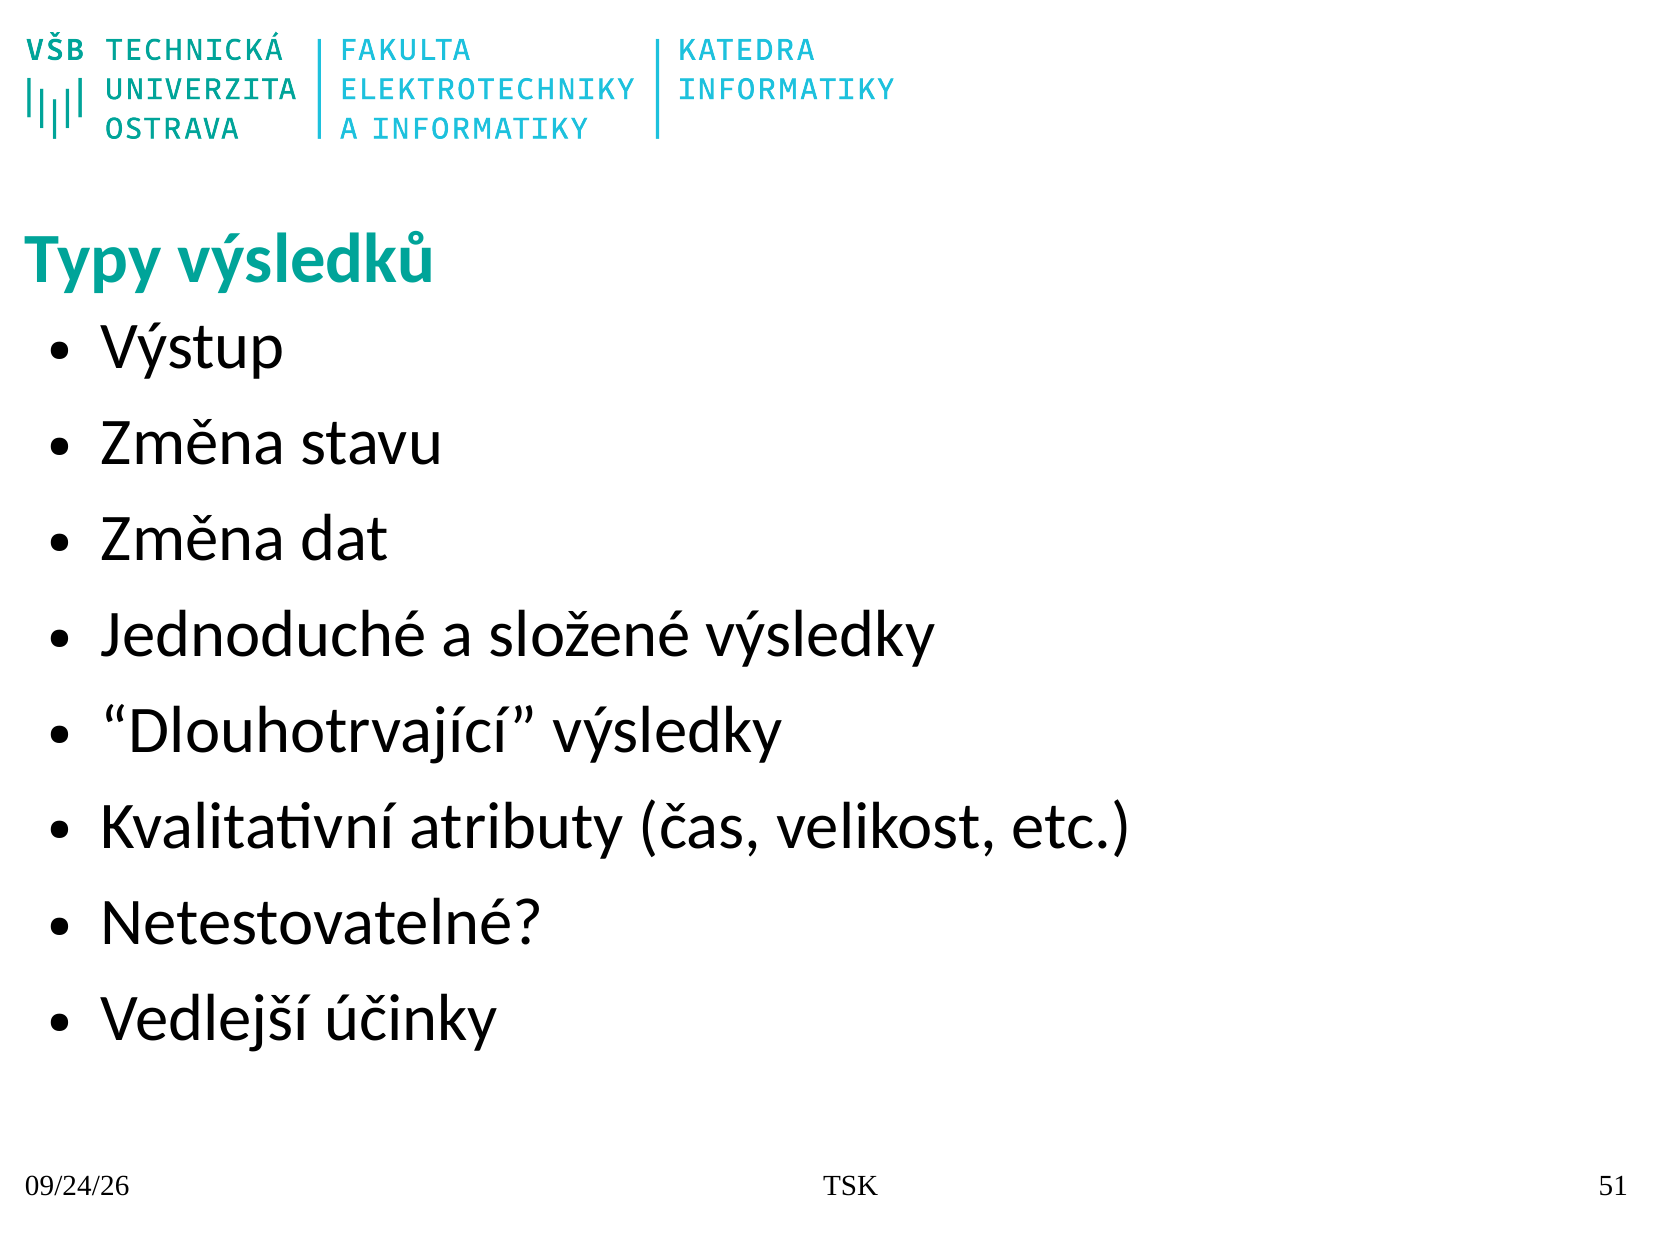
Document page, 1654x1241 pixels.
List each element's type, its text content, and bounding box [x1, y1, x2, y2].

picture [26, 31, 894, 139]
list Výstup Změna stavu Změna dat Jednoduché a složené výsledky “Dlouhotrvající” výsledky Kvalitativní atributy (čas, velikost, etc.) Netestovatelné? Vedlejší účinky [30, 318, 1629, 1146]
title Typy výsledků [24, 169, 1629, 300]
